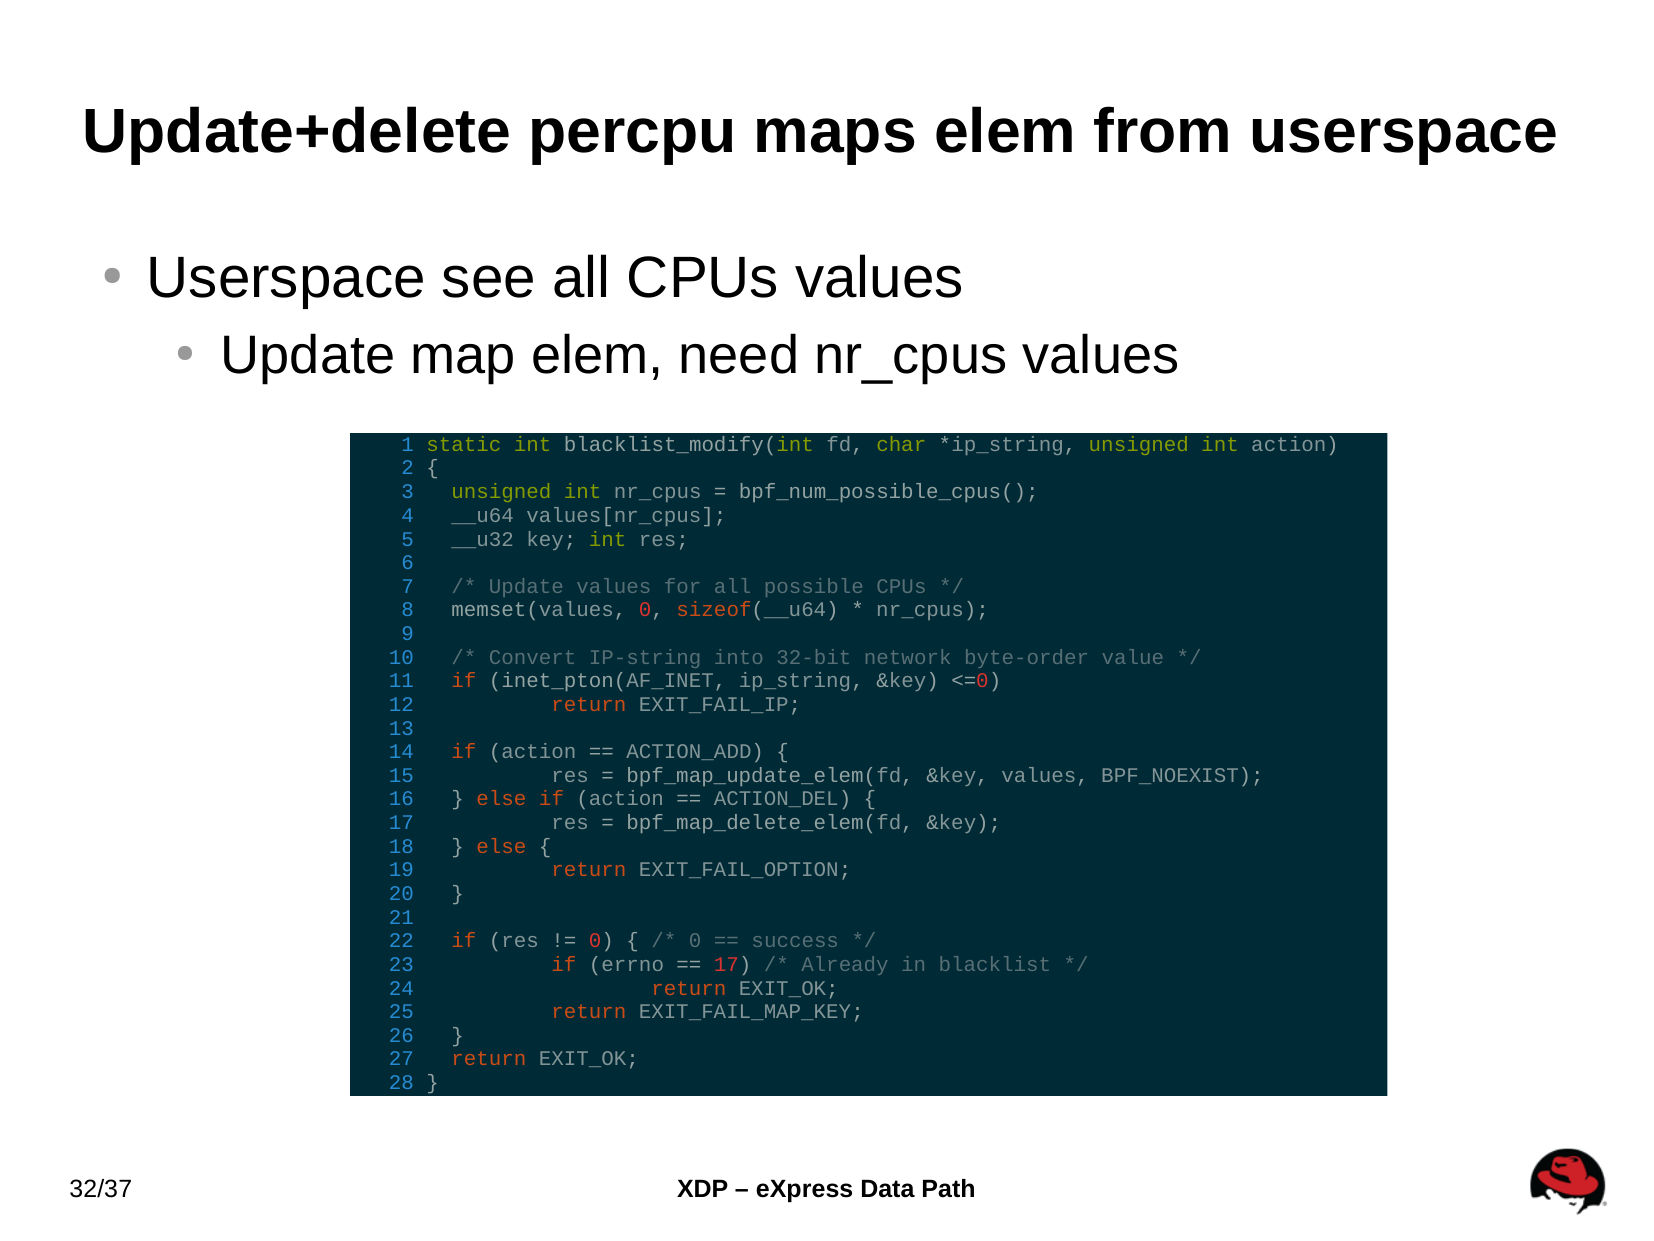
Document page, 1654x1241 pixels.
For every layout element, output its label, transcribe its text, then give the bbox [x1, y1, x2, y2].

title Update+delete percpu maps elem from userspace [82, 37, 1571, 226]
list Userspace see all CPUs values Update map elem, need nr_cpus values [86, 244, 1576, 526]
chart [231, 375, 1388, 1096]
picture [1529, 1146, 1613, 1224]
